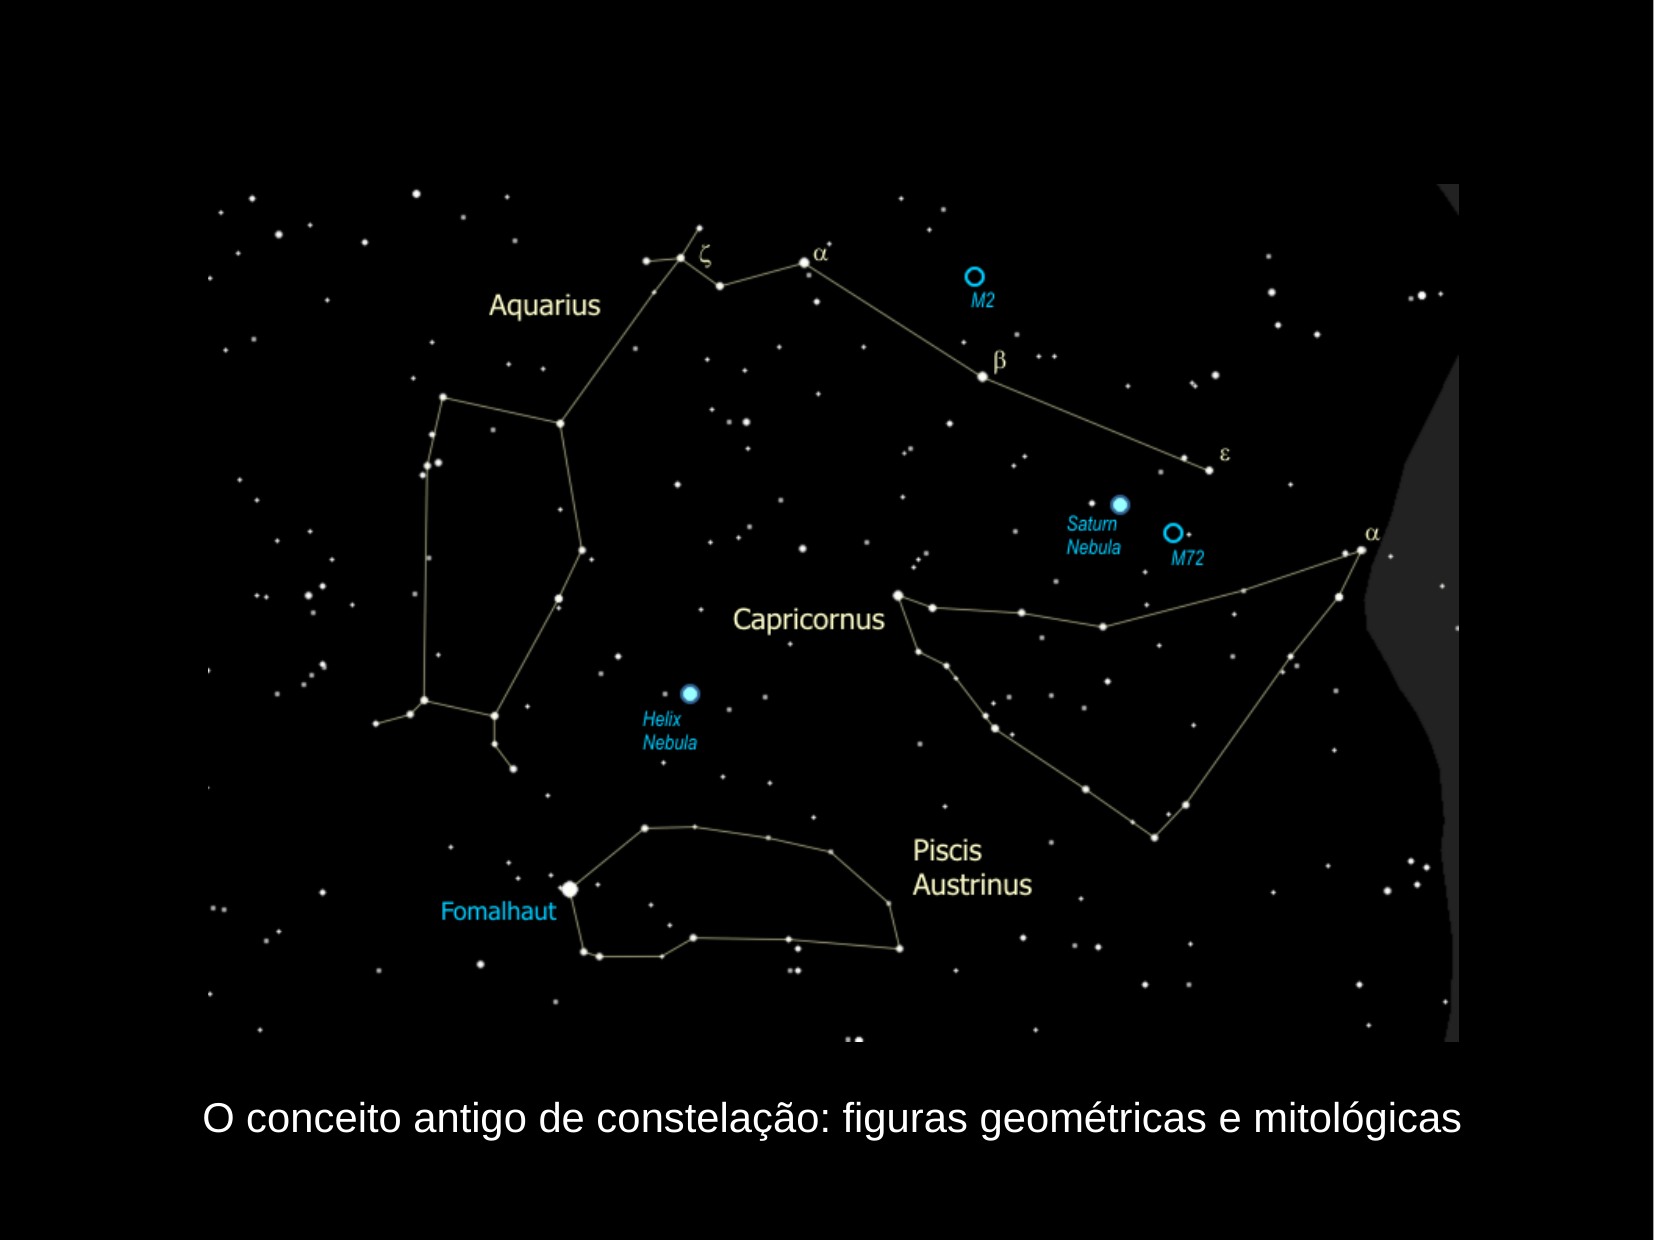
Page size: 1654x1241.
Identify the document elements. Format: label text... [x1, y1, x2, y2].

text_box O conceito antigo de constelação: figuras geométricas e mitológicas [187, 1087, 1478, 1155]
picture [208, 184, 1459, 1043]
